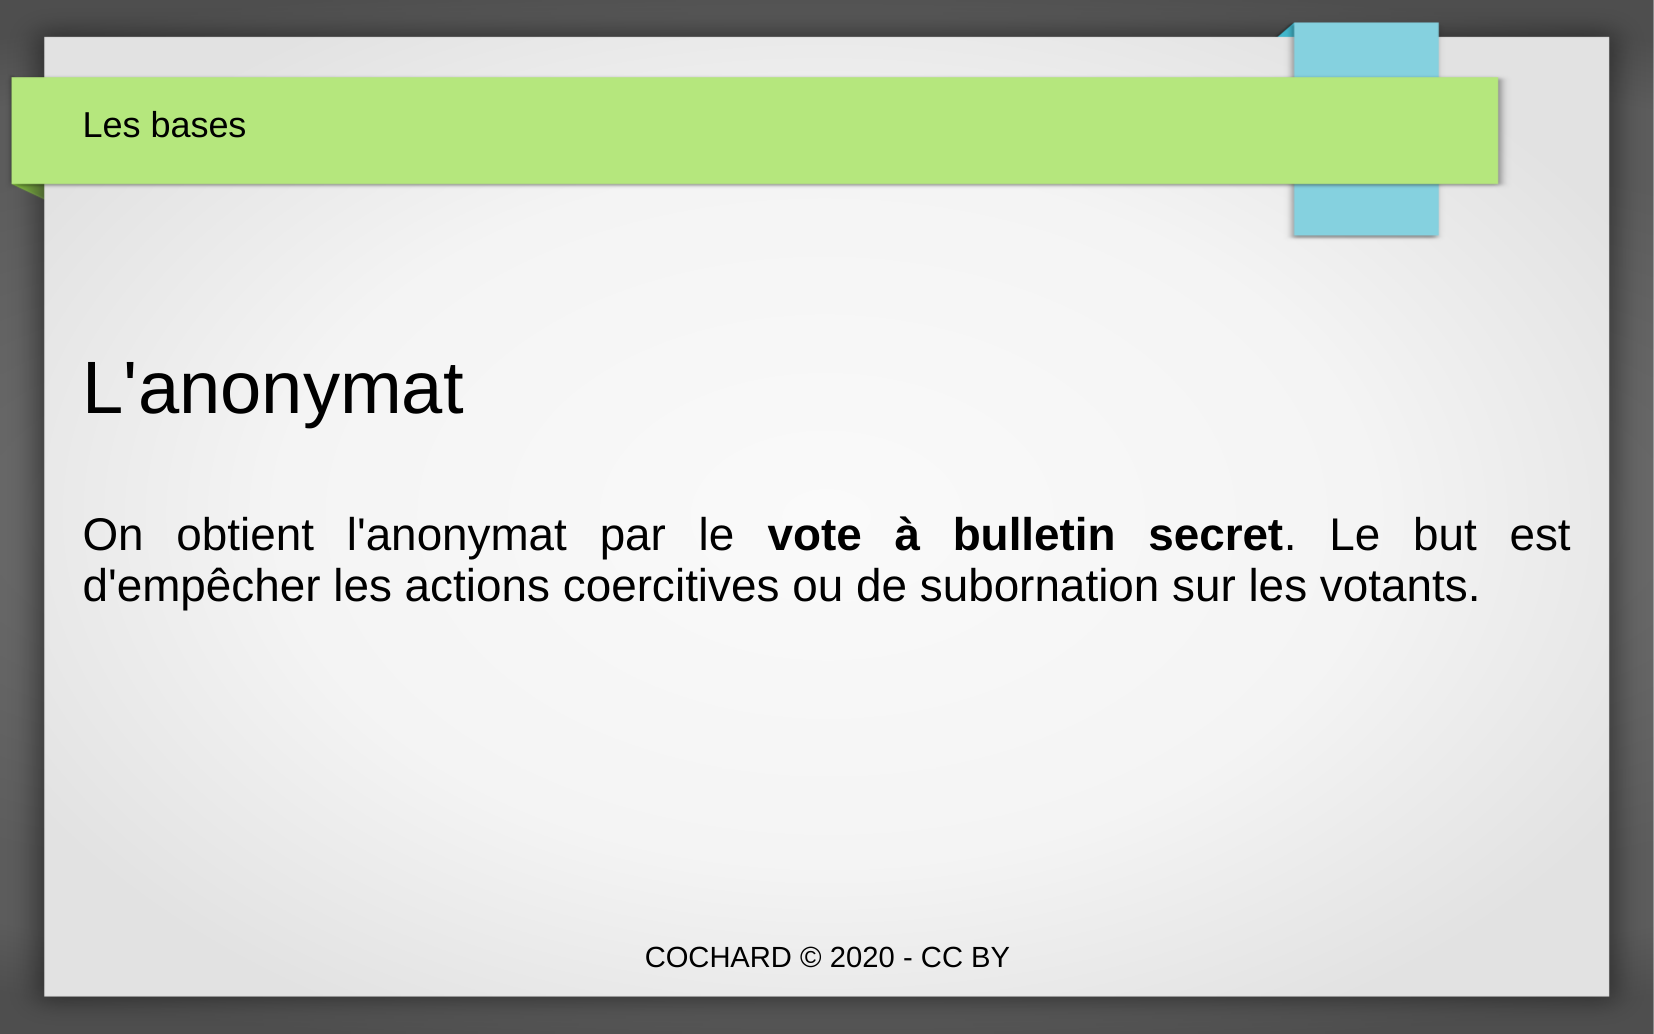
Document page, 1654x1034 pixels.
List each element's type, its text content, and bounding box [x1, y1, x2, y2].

list L'anonymat On obtient l'anonymat par le vote à bulletin secret. Le but est d'empêcher les actions coercitives ou de subornation sur les votants. [82, 249, 1571, 849]
picture [0, 0, 1654, 1034]
title Les bases [82, 39, 1235, 210]
